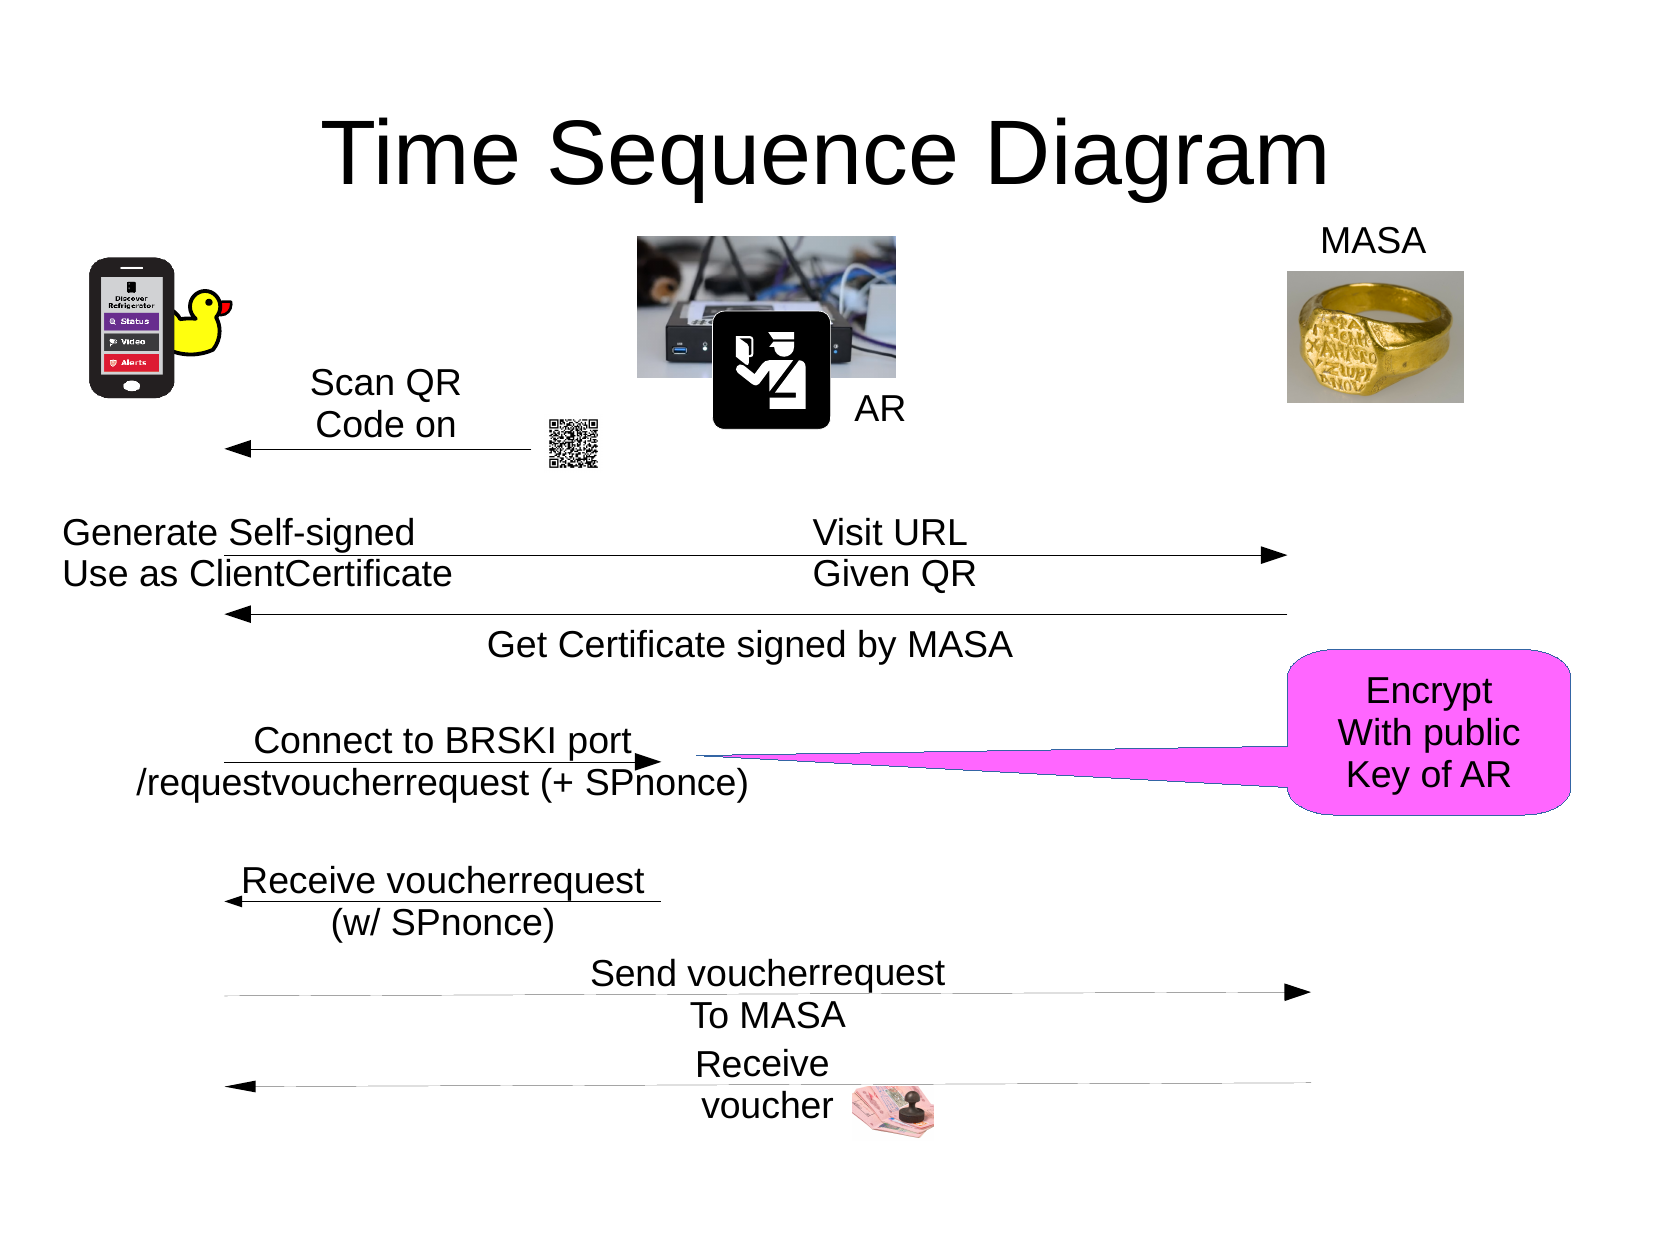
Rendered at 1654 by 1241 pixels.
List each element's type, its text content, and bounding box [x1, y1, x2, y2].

picture [1287, 271, 1464, 403]
picture [85, 253, 237, 402]
text_box Generate Self-signed Use as ClientCertificate [47, 503, 468, 603]
picture [637, 236, 896, 434]
text_box Scan QR Code on [295, 354, 477, 454]
text_box Visit URL Given QR [797, 503, 993, 603]
picture [852, 1086, 934, 1141]
text_box Get Certificate signed by MASA [472, 616, 1028, 674]
picture [544, 414, 603, 473]
title Time Sequence Diagram [82, 49, 1571, 257]
text_box AR [839, 380, 922, 438]
text_box Encrypt With public Key of AR [696, 649, 1571, 816]
text_box MASA [1305, 212, 1441, 270]
